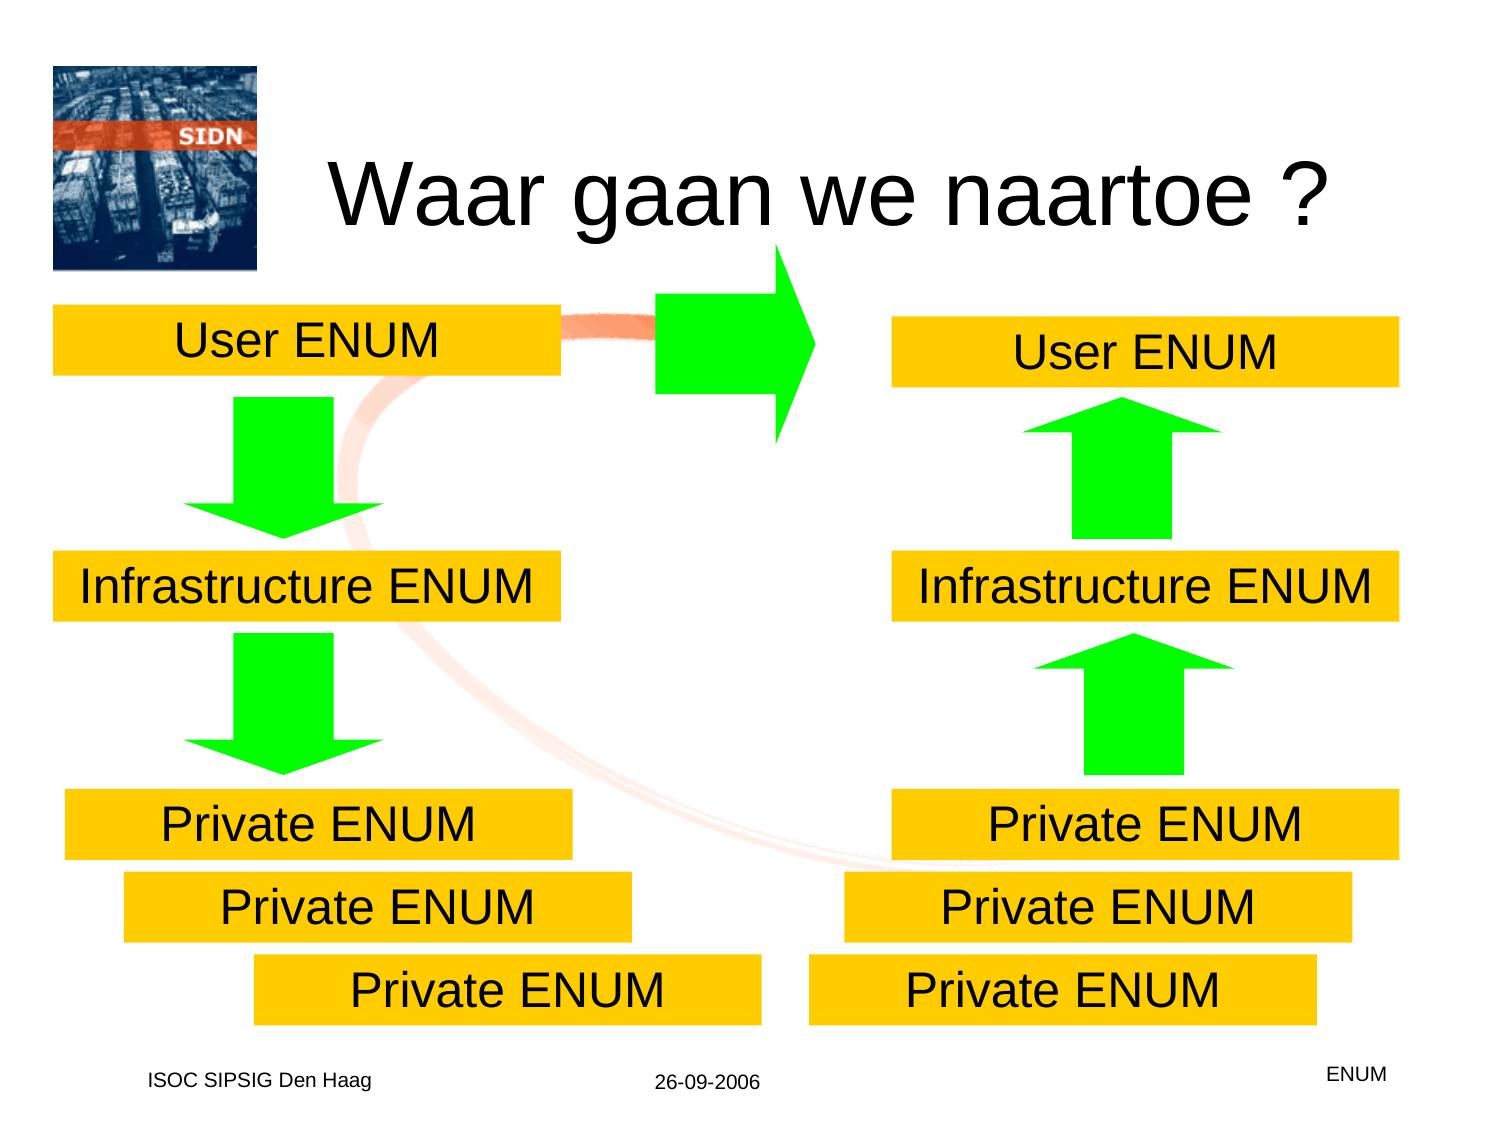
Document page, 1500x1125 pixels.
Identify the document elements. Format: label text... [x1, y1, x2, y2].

text_box Infrastructure ENUM [53, 550, 561, 622]
text_box Private ENUM [253, 954, 762, 1026]
text_box Private ENUM [123, 871, 632, 943]
text_box [1033, 633, 1235, 775]
text_box Private ENUM [64, 788, 573, 860]
text_box Infrastructure ENUM [891, 550, 1400, 622]
text_box Private ENUM [809, 954, 1317, 1026]
text_box User ENUM [53, 304, 561, 376]
text_box Private ENUM [844, 871, 1353, 943]
text_box Private ENUM [891, 788, 1400, 860]
title Waar gaan we naartoe ? [312, 99, 1382, 288]
text_box [183, 633, 384, 775]
text_box User ENUM [891, 316, 1400, 388]
text_box [183, 397, 384, 539]
text_box [1021, 397, 1223, 539]
picture [53, 0, 1371, 1120]
text_box [655, 243, 816, 445]
